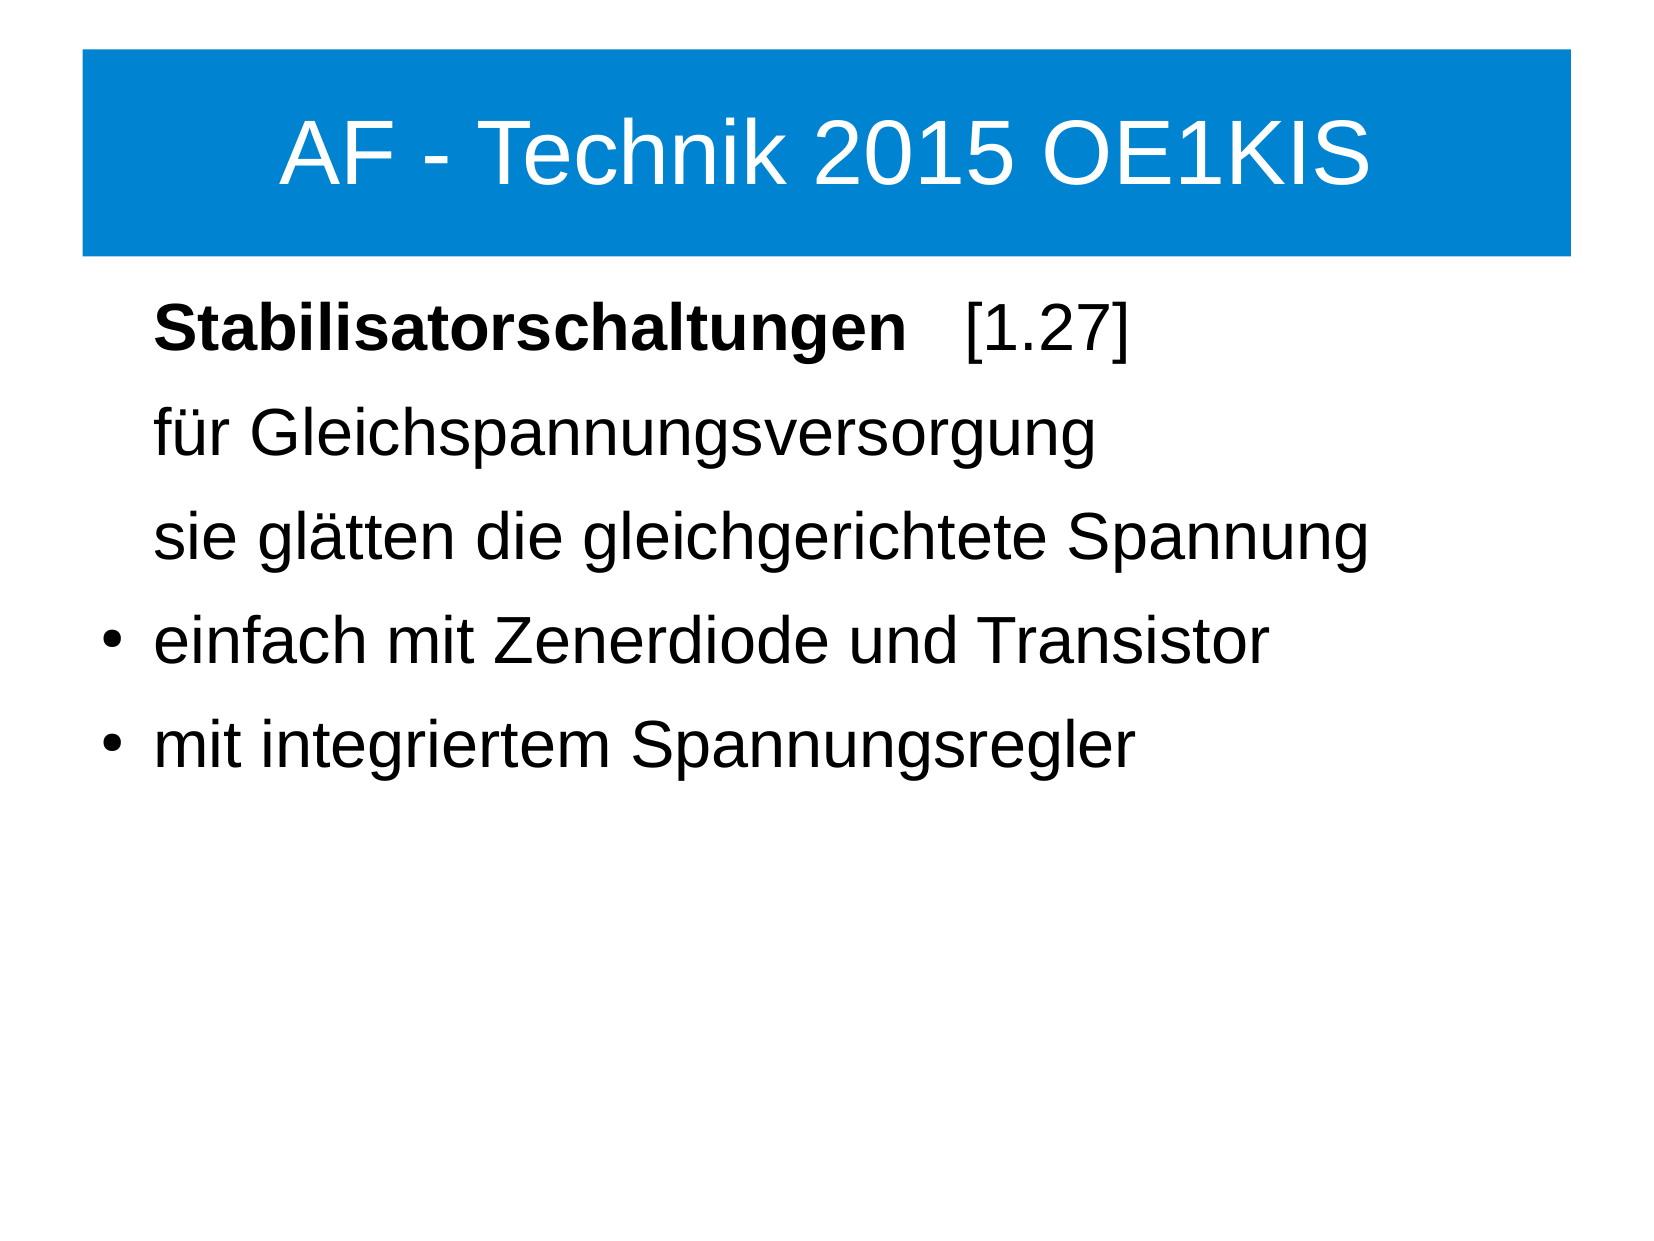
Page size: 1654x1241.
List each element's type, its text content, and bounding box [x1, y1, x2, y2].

title AF - Technik 2015 OE1KIS [82, 49, 1571, 257]
list Stabilisatorschaltungen [1.27] für Gleichspannungsversorgung sie glätten die gleichgerichtete Spannung einfach mit Zenerdiode und Transistor mit integriertem Spannungsregler [82, 290, 1571, 1010]
